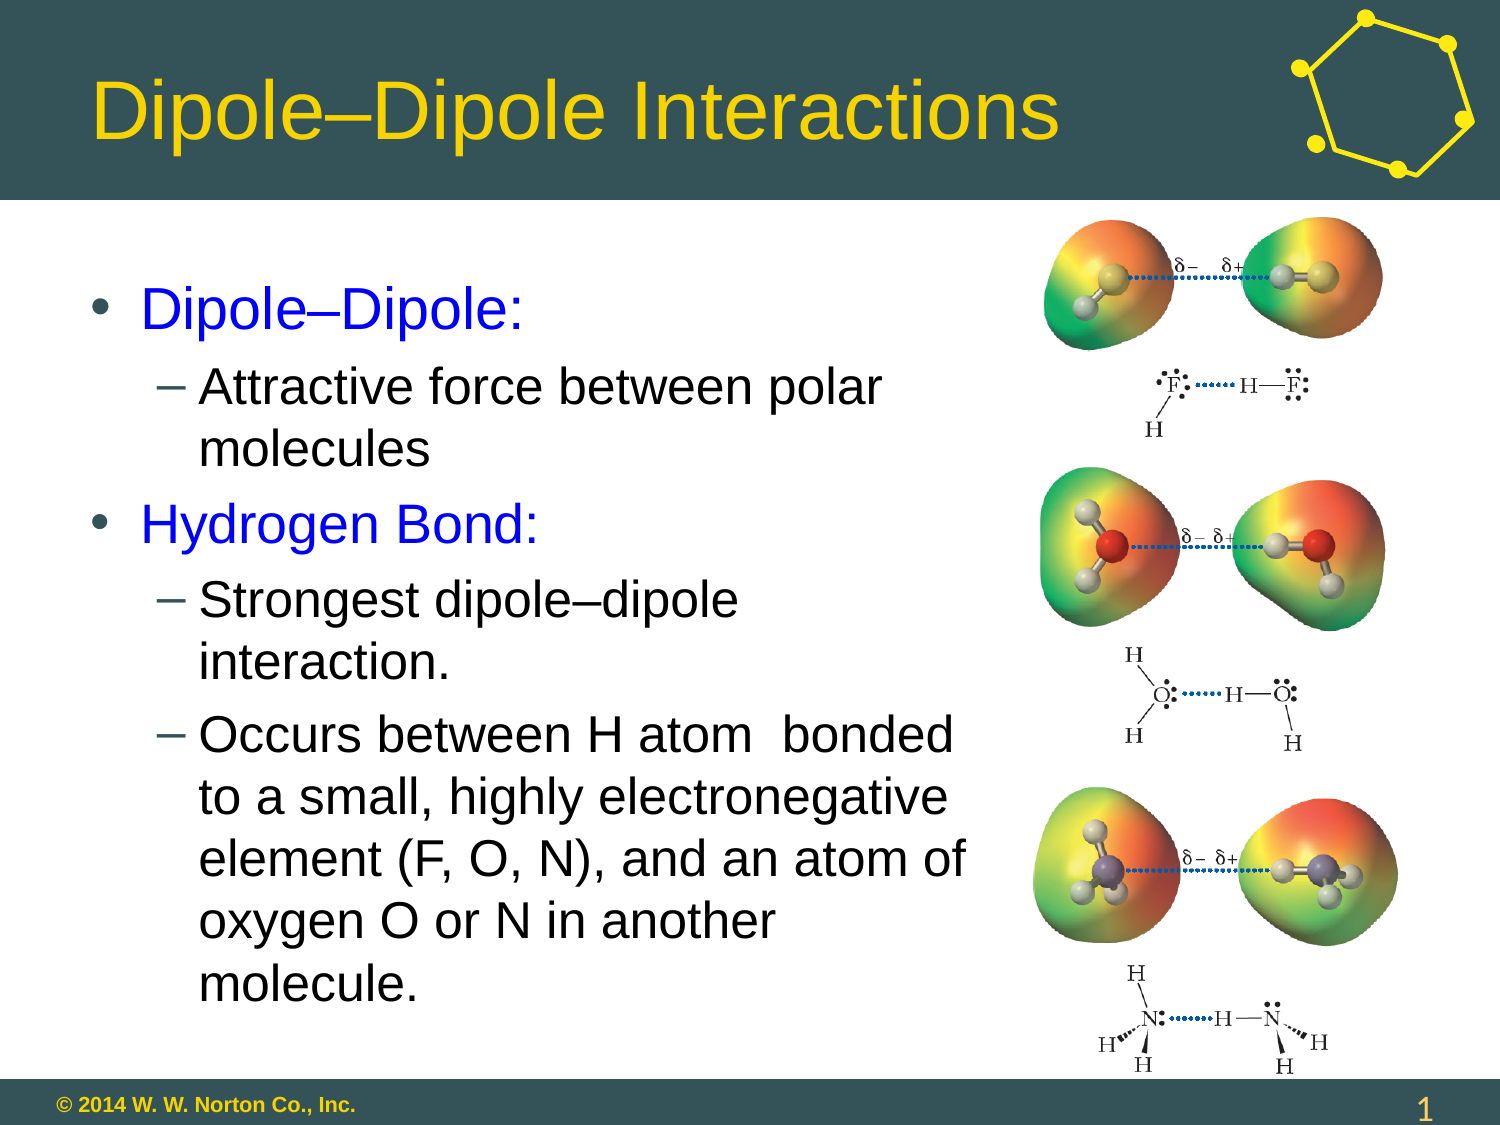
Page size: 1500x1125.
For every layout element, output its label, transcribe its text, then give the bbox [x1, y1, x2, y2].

list Dipole–Dipole: Attractive force between polar molecules Hydrogen Bond: Strongest dipole–dipole interaction. Occurs between H atom bonded to a small, highly electronegative element (F, O, N), and an atom of oxygen O or N in another molecule. [75, 262, 988, 1025]
title Dipole–Dipole Interactions [75, 12, 1350, 200]
slide_number <number> [1400, 1076, 1468, 1125]
picture [1025, 212, 1400, 1078]
